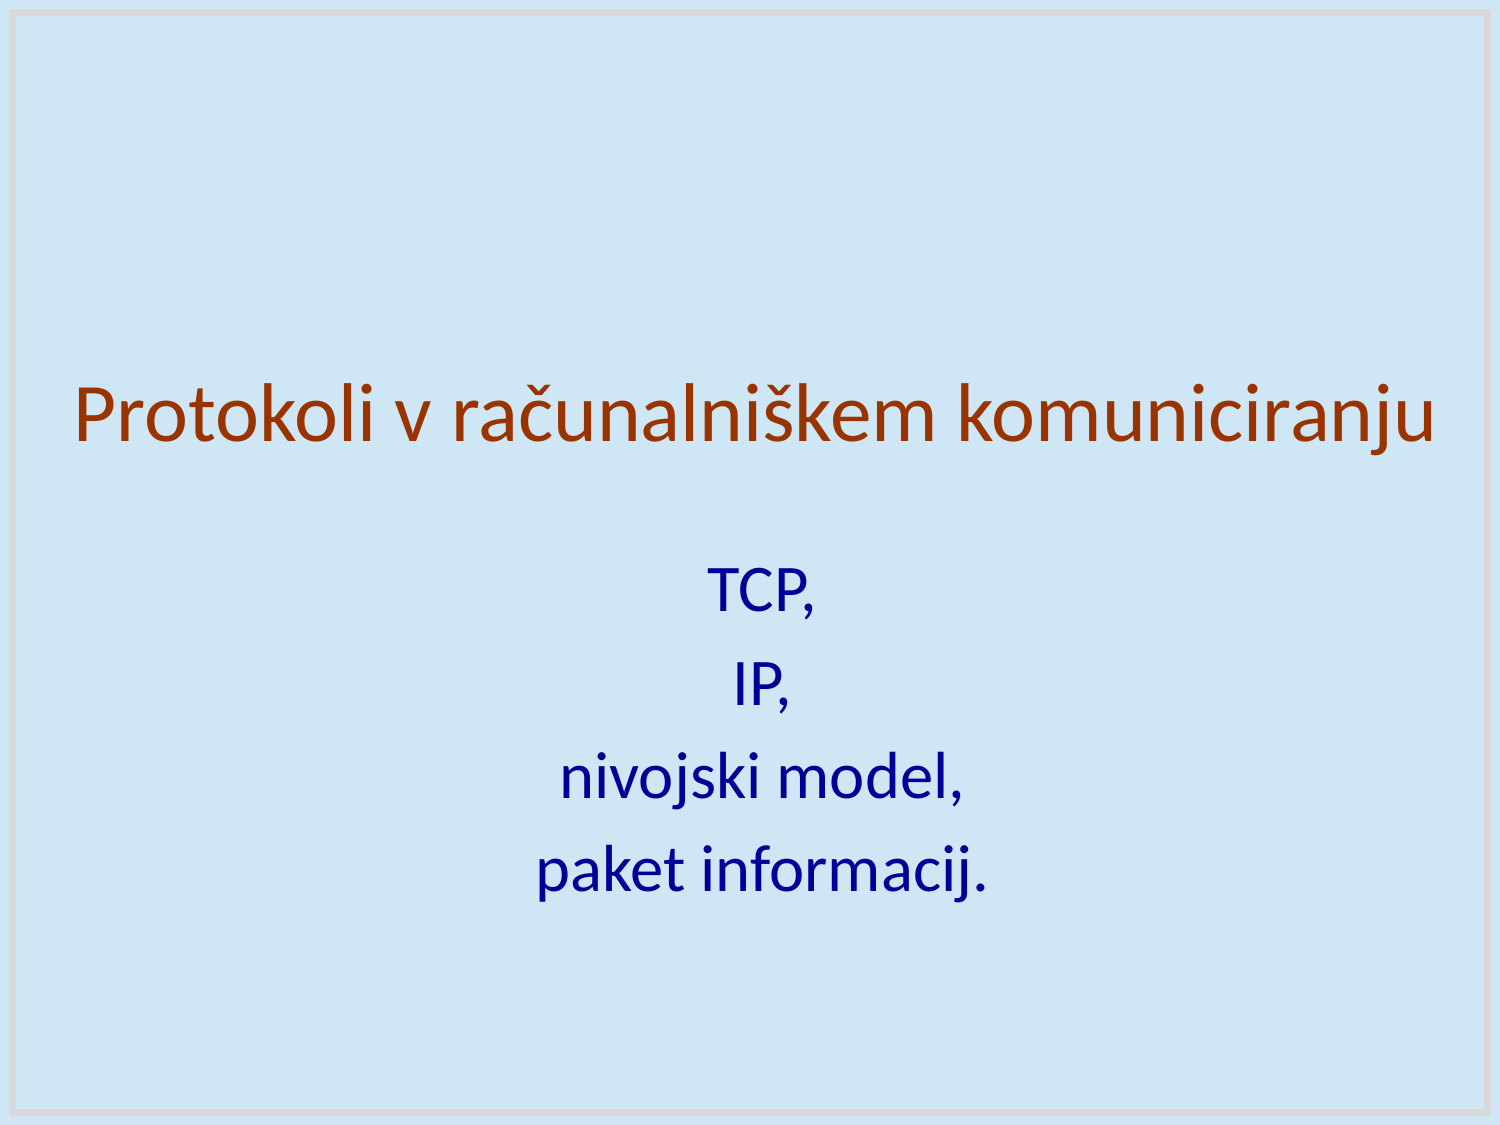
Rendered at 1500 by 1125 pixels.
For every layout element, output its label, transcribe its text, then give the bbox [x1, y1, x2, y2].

subtitle TCP, IP, nivojski model, paket informacij. [187, 537, 1338, 988]
title Protokoli v računalniškem komuniciranju [37, 287, 1475, 529]
